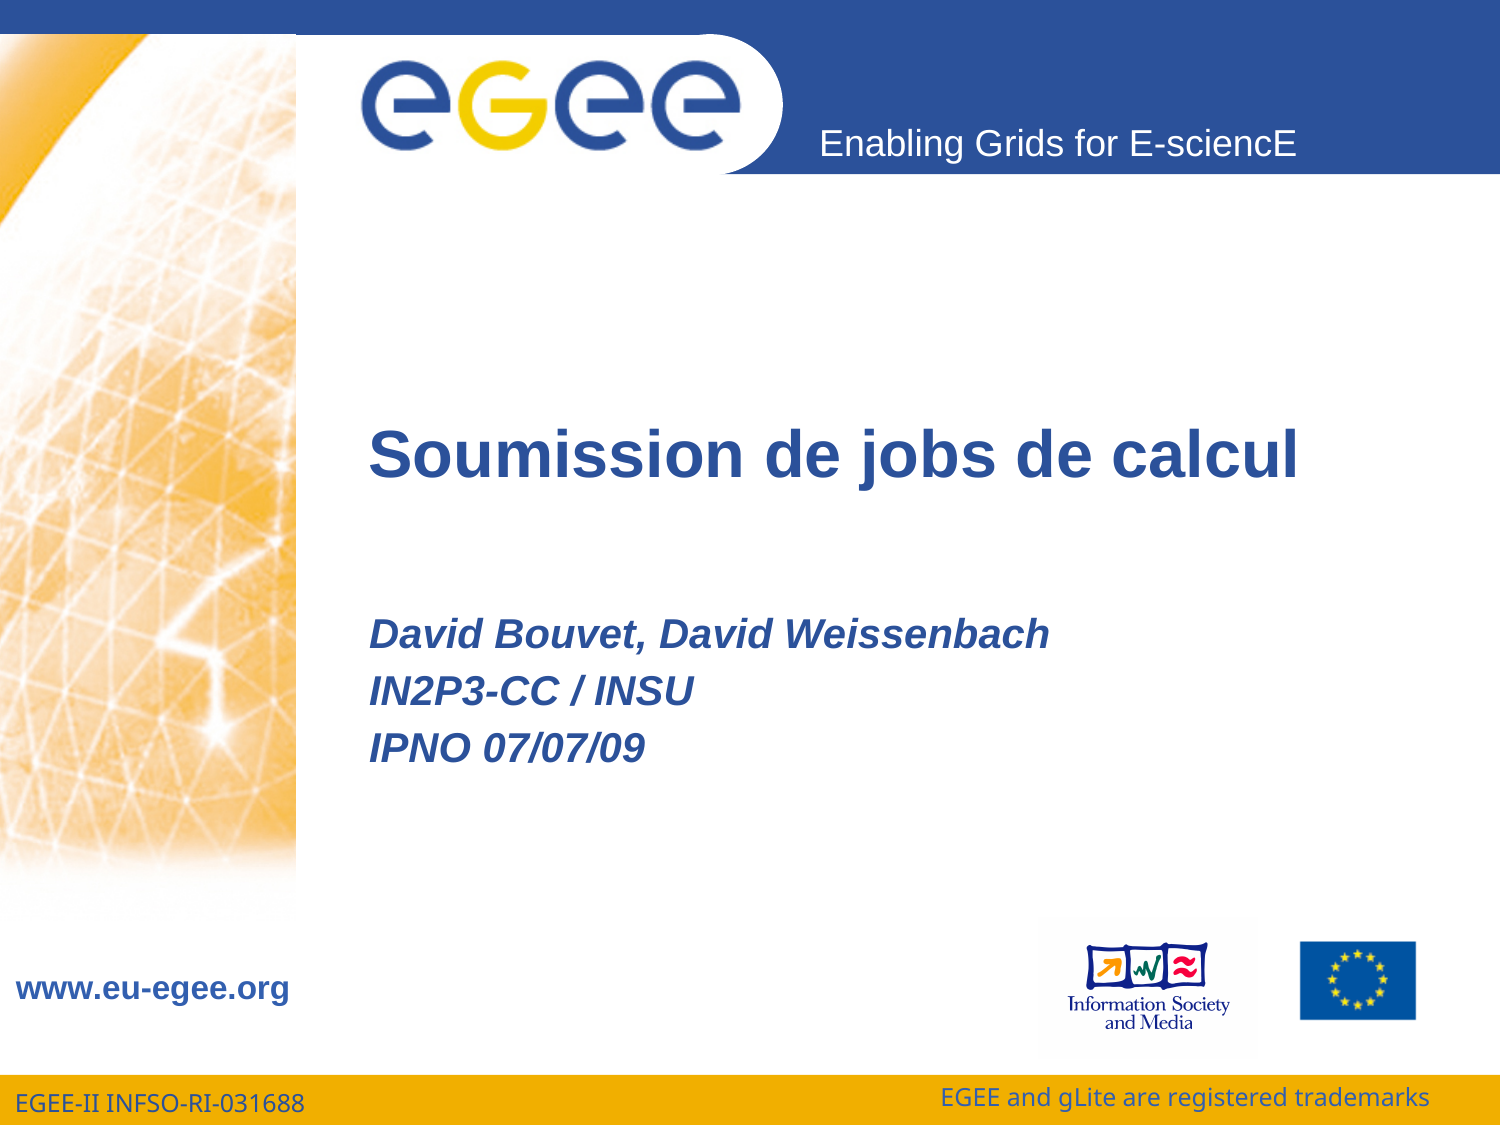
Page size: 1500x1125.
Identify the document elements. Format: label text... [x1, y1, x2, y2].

picture [355, 56, 748, 154]
picture [1038, 917, 1258, 1059]
picture [1291, 934, 1424, 1028]
subtitle David Bouvet, David Weissenbach IN2P3-CC / INSU IPNO 07/07/09 [354, 603, 1424, 833]
picture [0, 34, 296, 921]
title Soumission de jobs de calcul [353, 409, 1423, 586]
